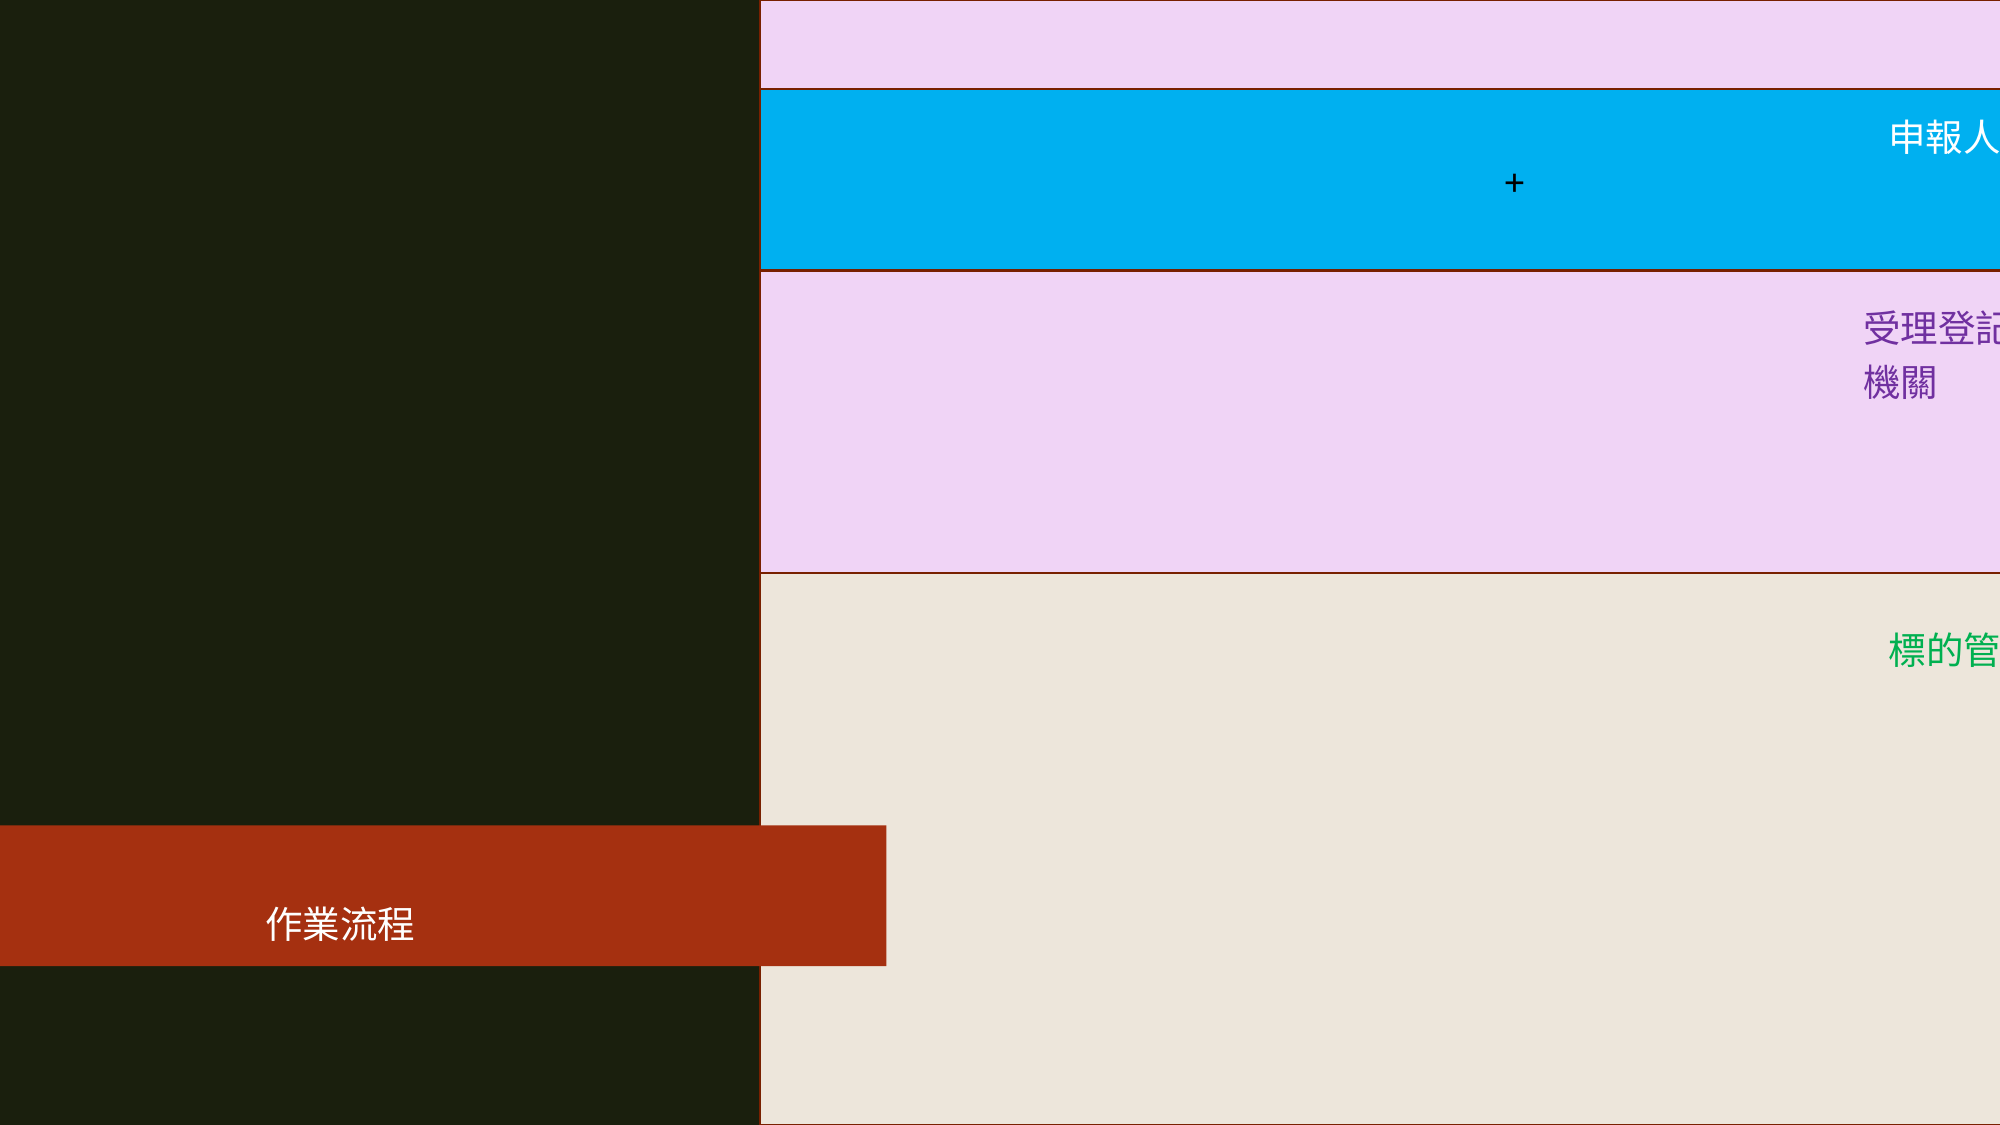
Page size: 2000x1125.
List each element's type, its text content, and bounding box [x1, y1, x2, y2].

text_box 作業流程 [250, 798, 871, 957]
text_box 受理登記 機關 [1848, 291, 1980, 557]
text_box 標的管轄機關 [1873, 613, 1955, 933]
text_box [0, 0, 2000, 1125]
text_box 申報人 [1947, 124, 1955, 134]
text_box 申報人 [1947, 137, 1952, 151]
text_box 申報人 [1873, 100, 1955, 259]
text_box + [1488, 149, 1547, 210]
